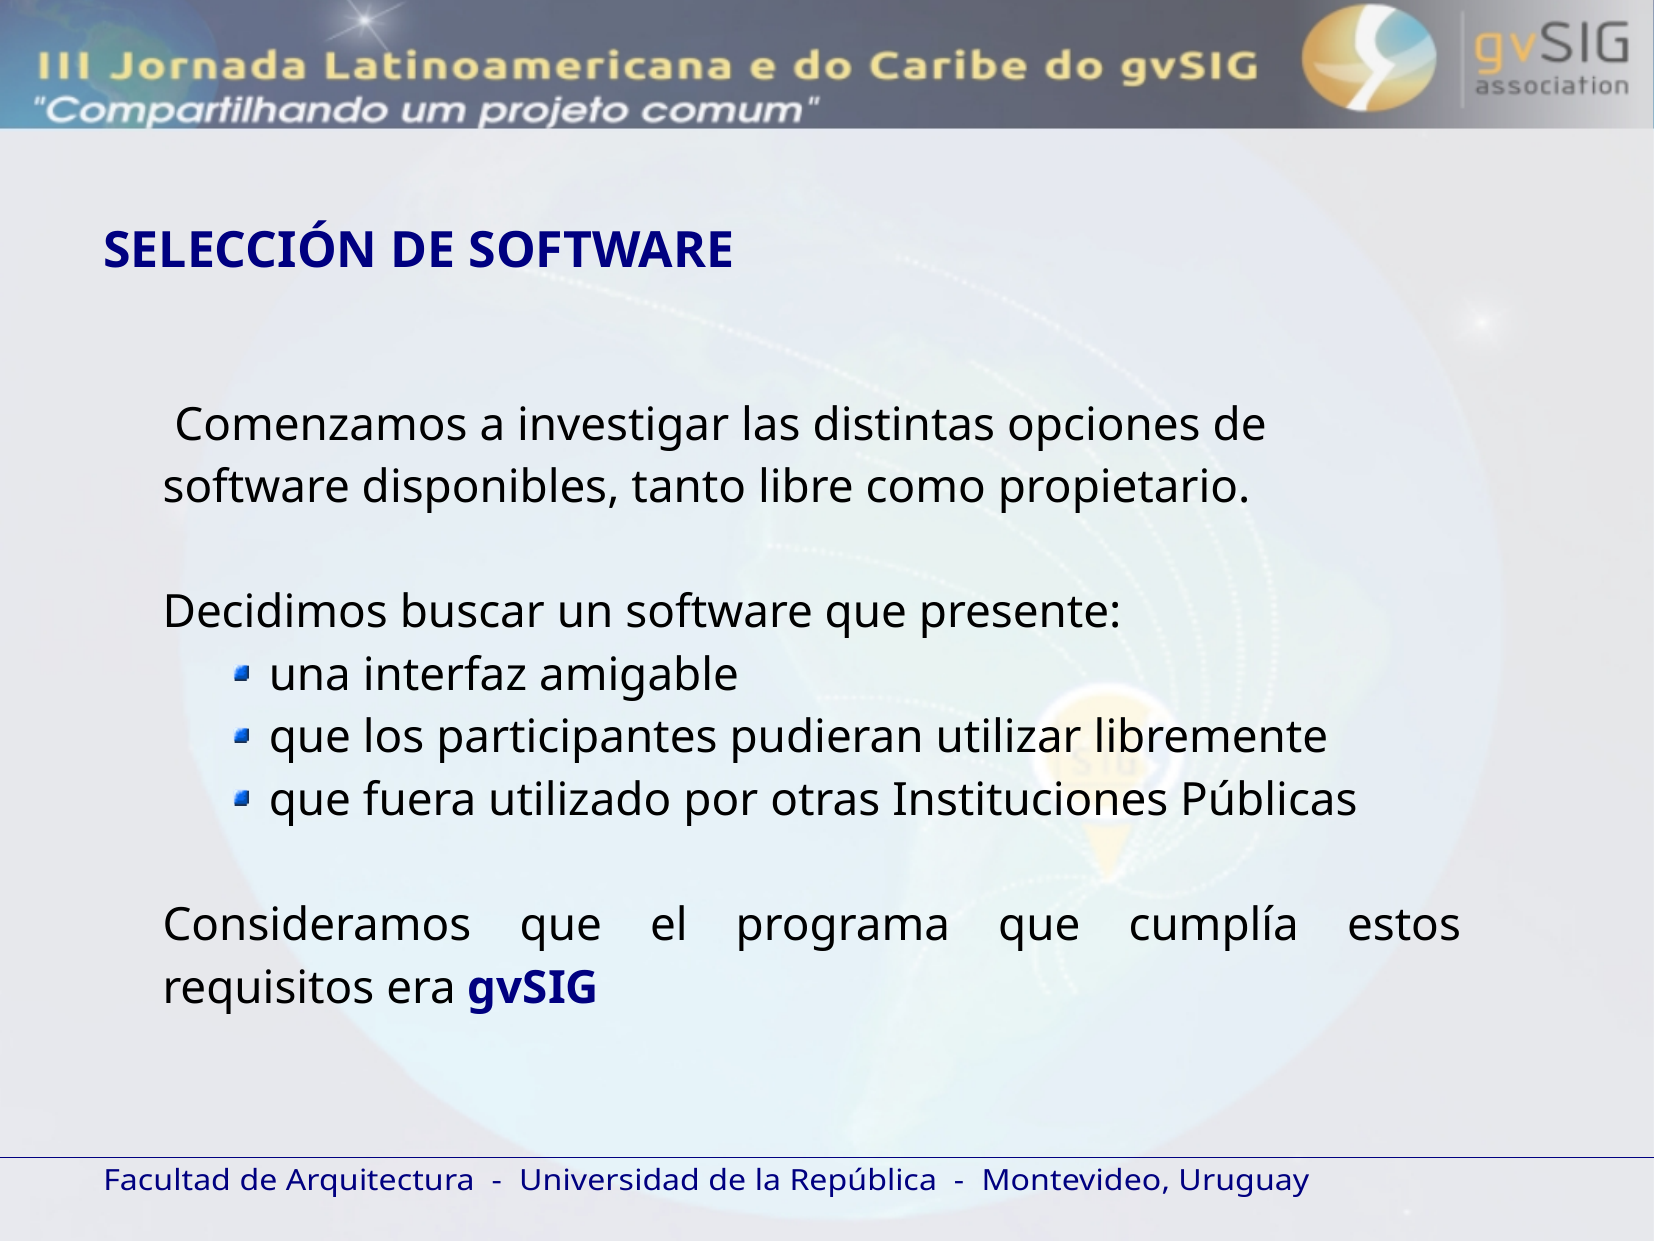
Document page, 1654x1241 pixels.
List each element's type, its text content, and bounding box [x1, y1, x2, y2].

picture [0, 0, 1654, 1157]
text_box Facultad de Arquitectura - Universidad de la República - Montevideo, Uruguay [88, 1151, 1565, 1157]
picture [0, 1158, 1654, 1241]
text_box Facultad de Arquitectura - Universidad de la República - Montevideo, Uruguay [88, 1158, 1565, 1208]
text_box SELECCIÓN DE SOFTWARE [88, 206, 816, 292]
text_box Comenzamos a investigar las distintas opciones de software disponibles, tanto libre como propietario. Decidimos buscar un software que presente: una interfaz amigable que los participantes pudieran utilizar libremente que fuera utilizado por otras Instituciones Públicas Consideramos que el programa que cumplía estos requisitos era gvSIG [147, 383, 1477, 1101]
